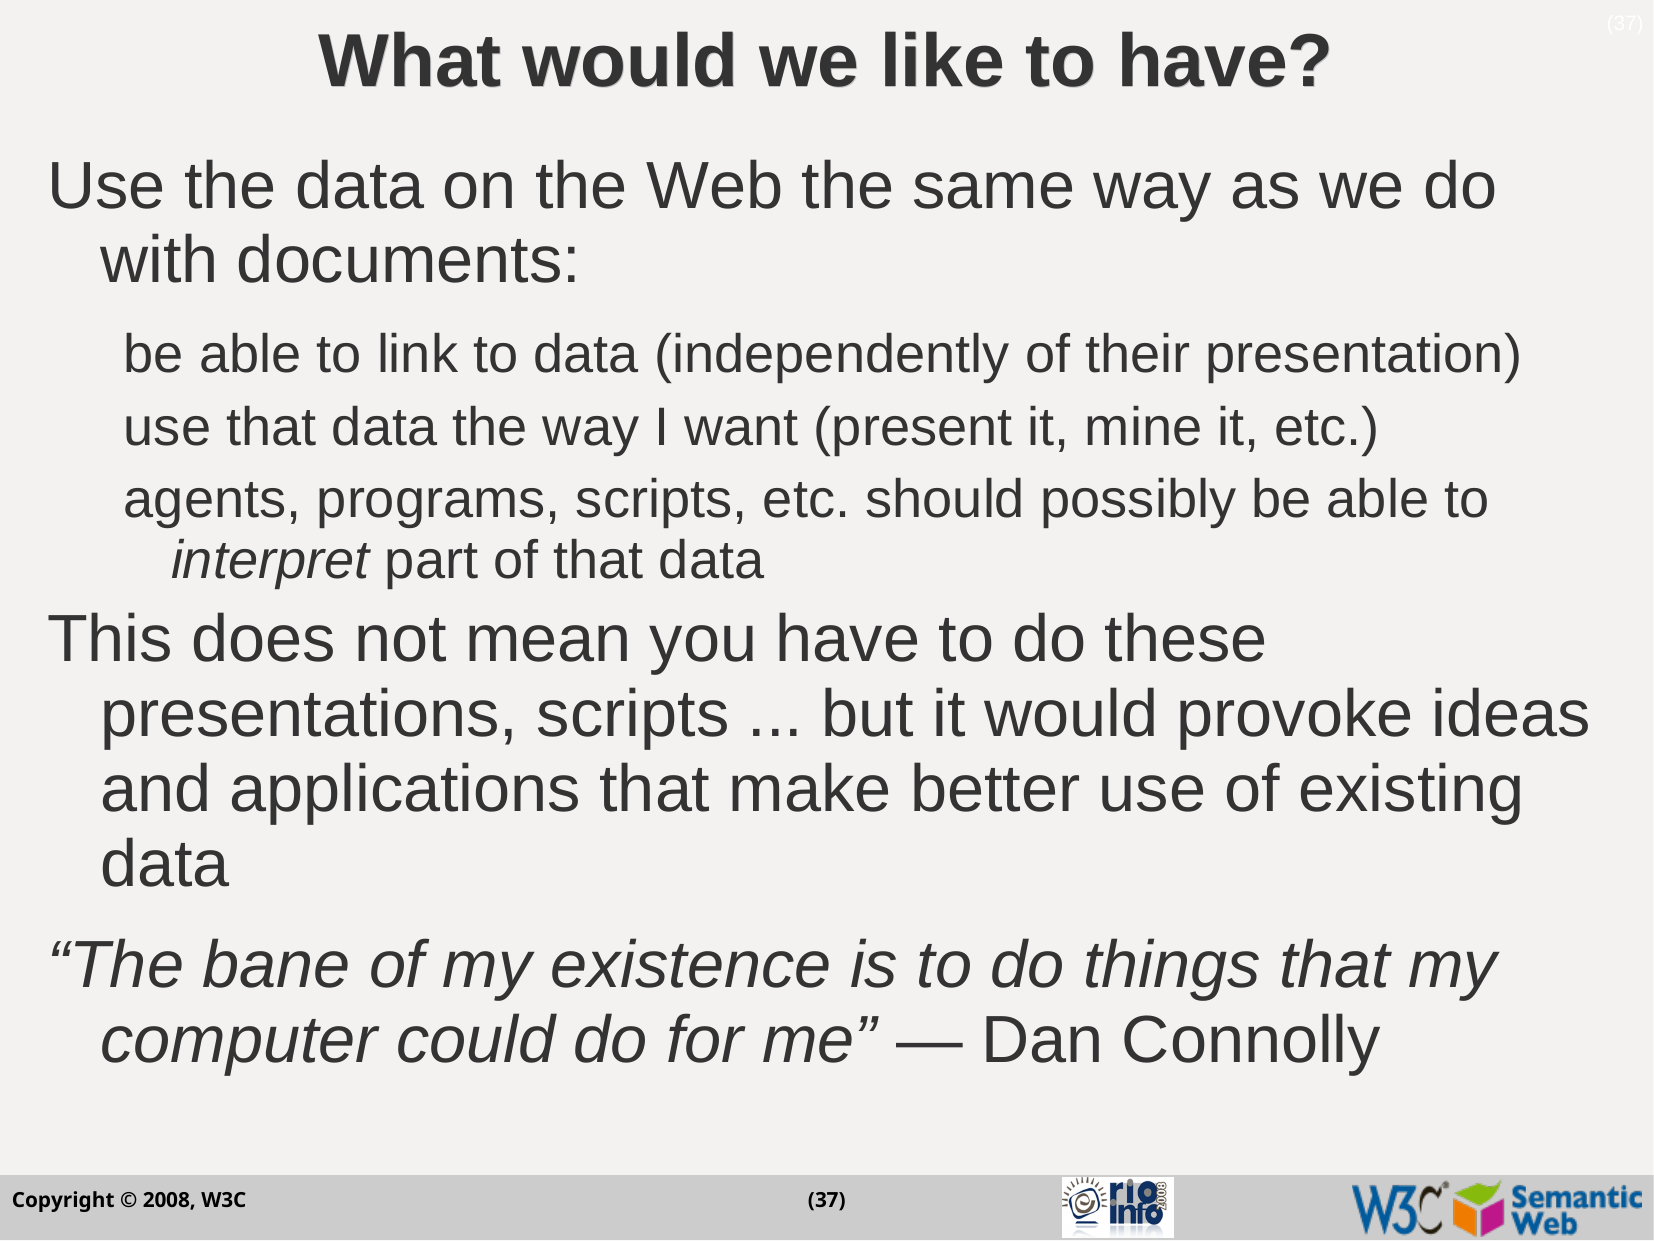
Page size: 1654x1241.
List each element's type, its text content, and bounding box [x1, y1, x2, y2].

picture [1352, 1178, 1642, 1237]
picture [1062, 1177, 1174, 1238]
list Use the data on the Web the same way as we do with documents: be able to link to data (independently of their presentation) use that data the way I want (present it, mine it, etc.) agents, programs, scripts, etc. should possibly be able to interpret part of that data This does not mean you have to do these presentations, scripts ... but it would provoke ideas and applications that make better use of existing data “The bane of my existence is to do things that my computer could do for me” — Dan Connolly [29, 147, 1624, 1134]
title What would we like to have? [0, 0, 1654, 119]
